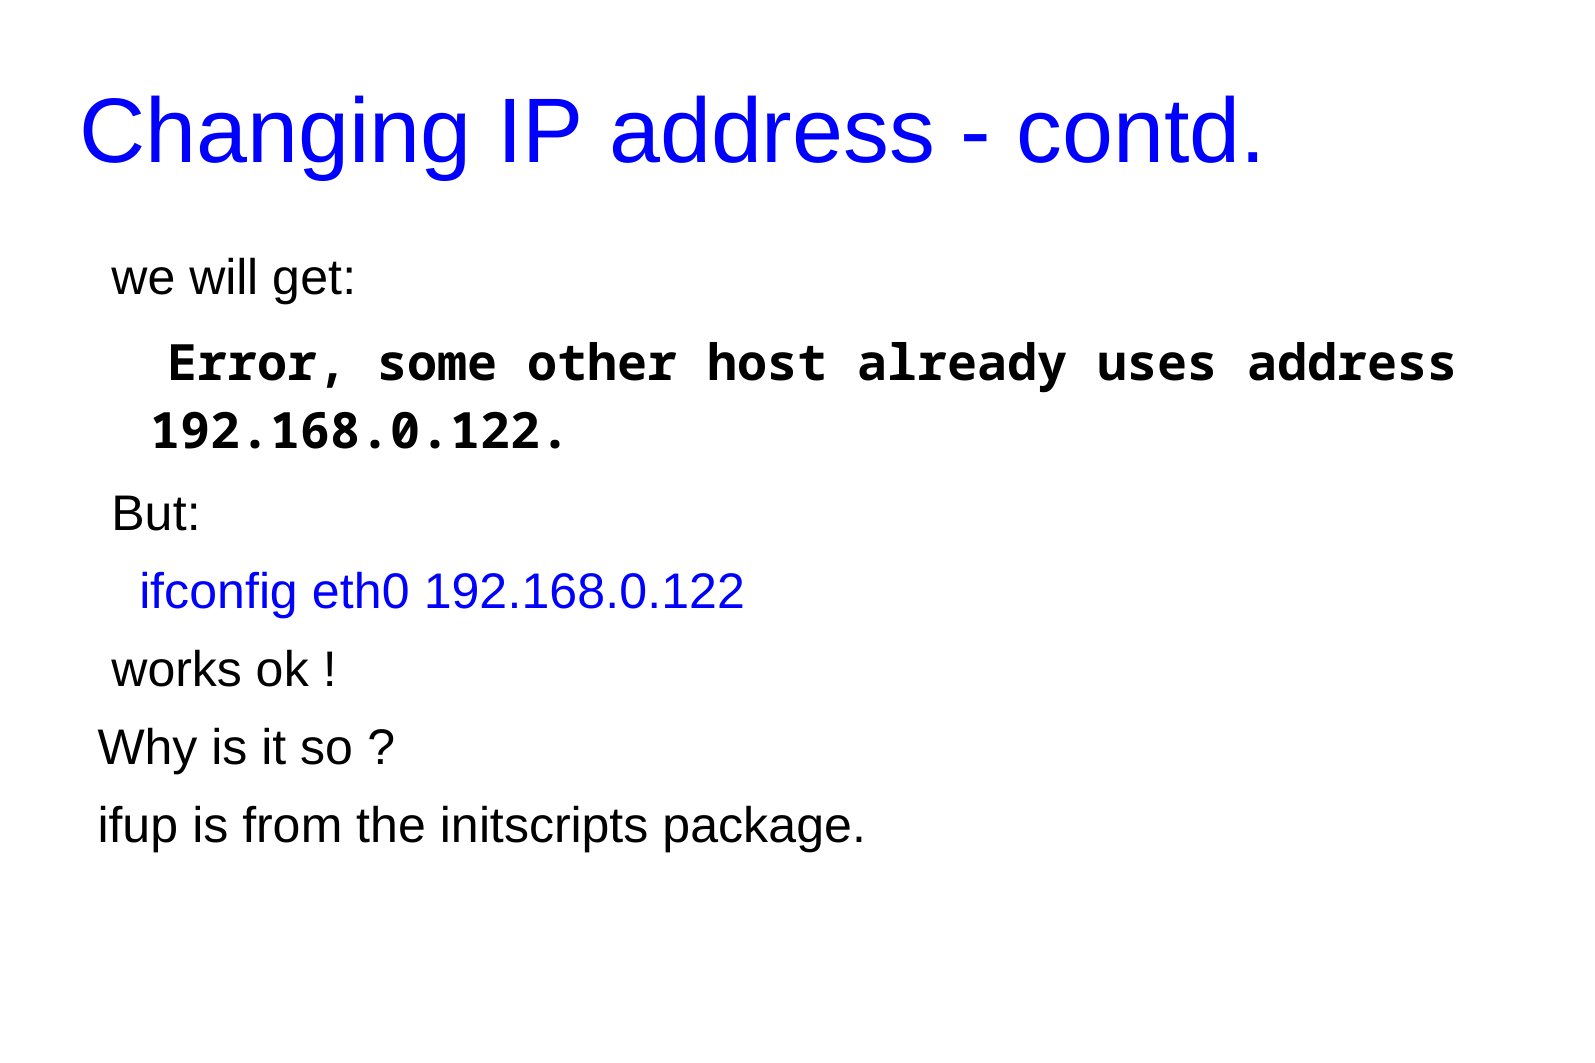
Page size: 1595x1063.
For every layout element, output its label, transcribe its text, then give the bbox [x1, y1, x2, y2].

title Changing IP address - contd. [79, 49, 1515, 213]
list we will get: Error, some other host already uses address 192.168.0.122. But: ifconfig eth0 192.168.0.122 works ok ! Why is it so ? ifup is from the initscripts package. [79, 248, 1515, 936]
